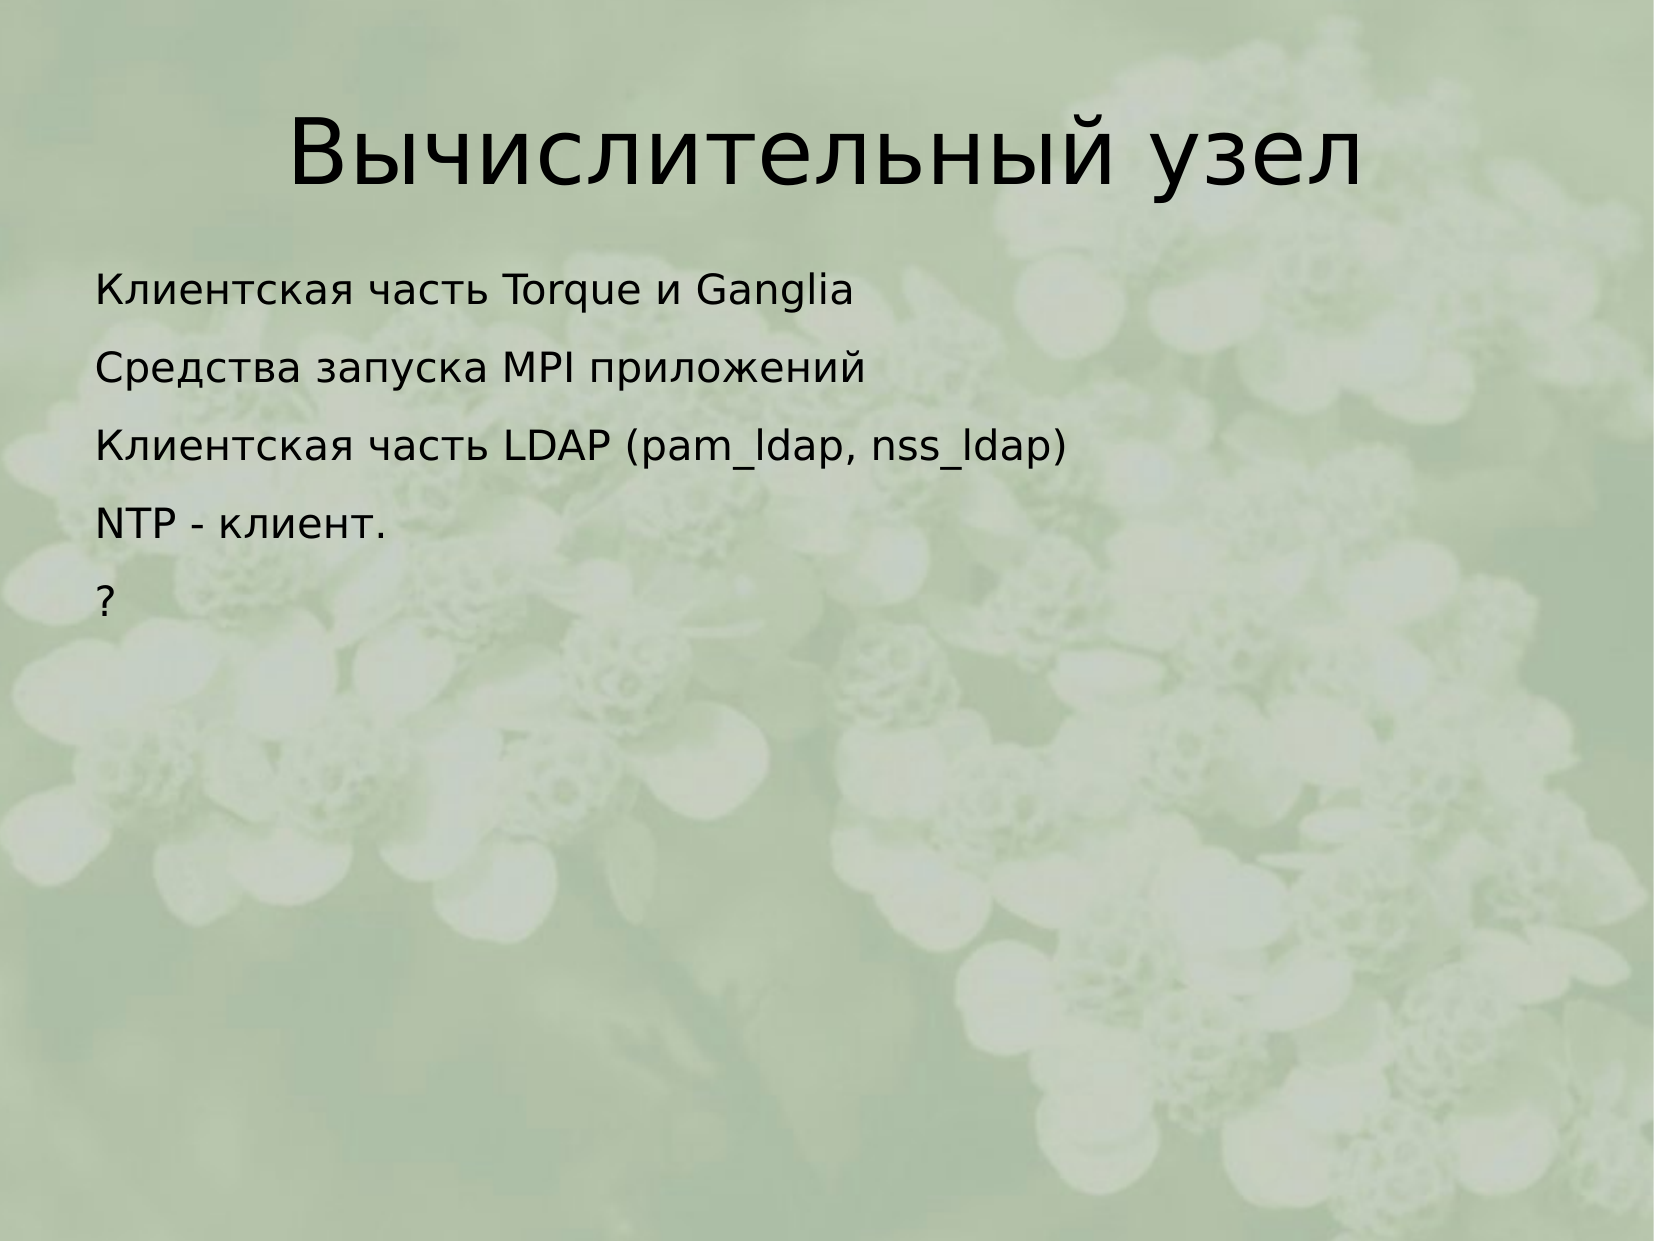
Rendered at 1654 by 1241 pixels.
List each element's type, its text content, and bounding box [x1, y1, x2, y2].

list Клиентская часть Torque и Ganglia Средства запуска MPI приложений Клиентская часть LDAP (pam_ldap, nss_ldap) NTP - клиент. ? [76, 265, 1565, 1070]
picture [0, 0, 1654, 1241]
title Вычислительный узел [82, 56, 1571, 250]
